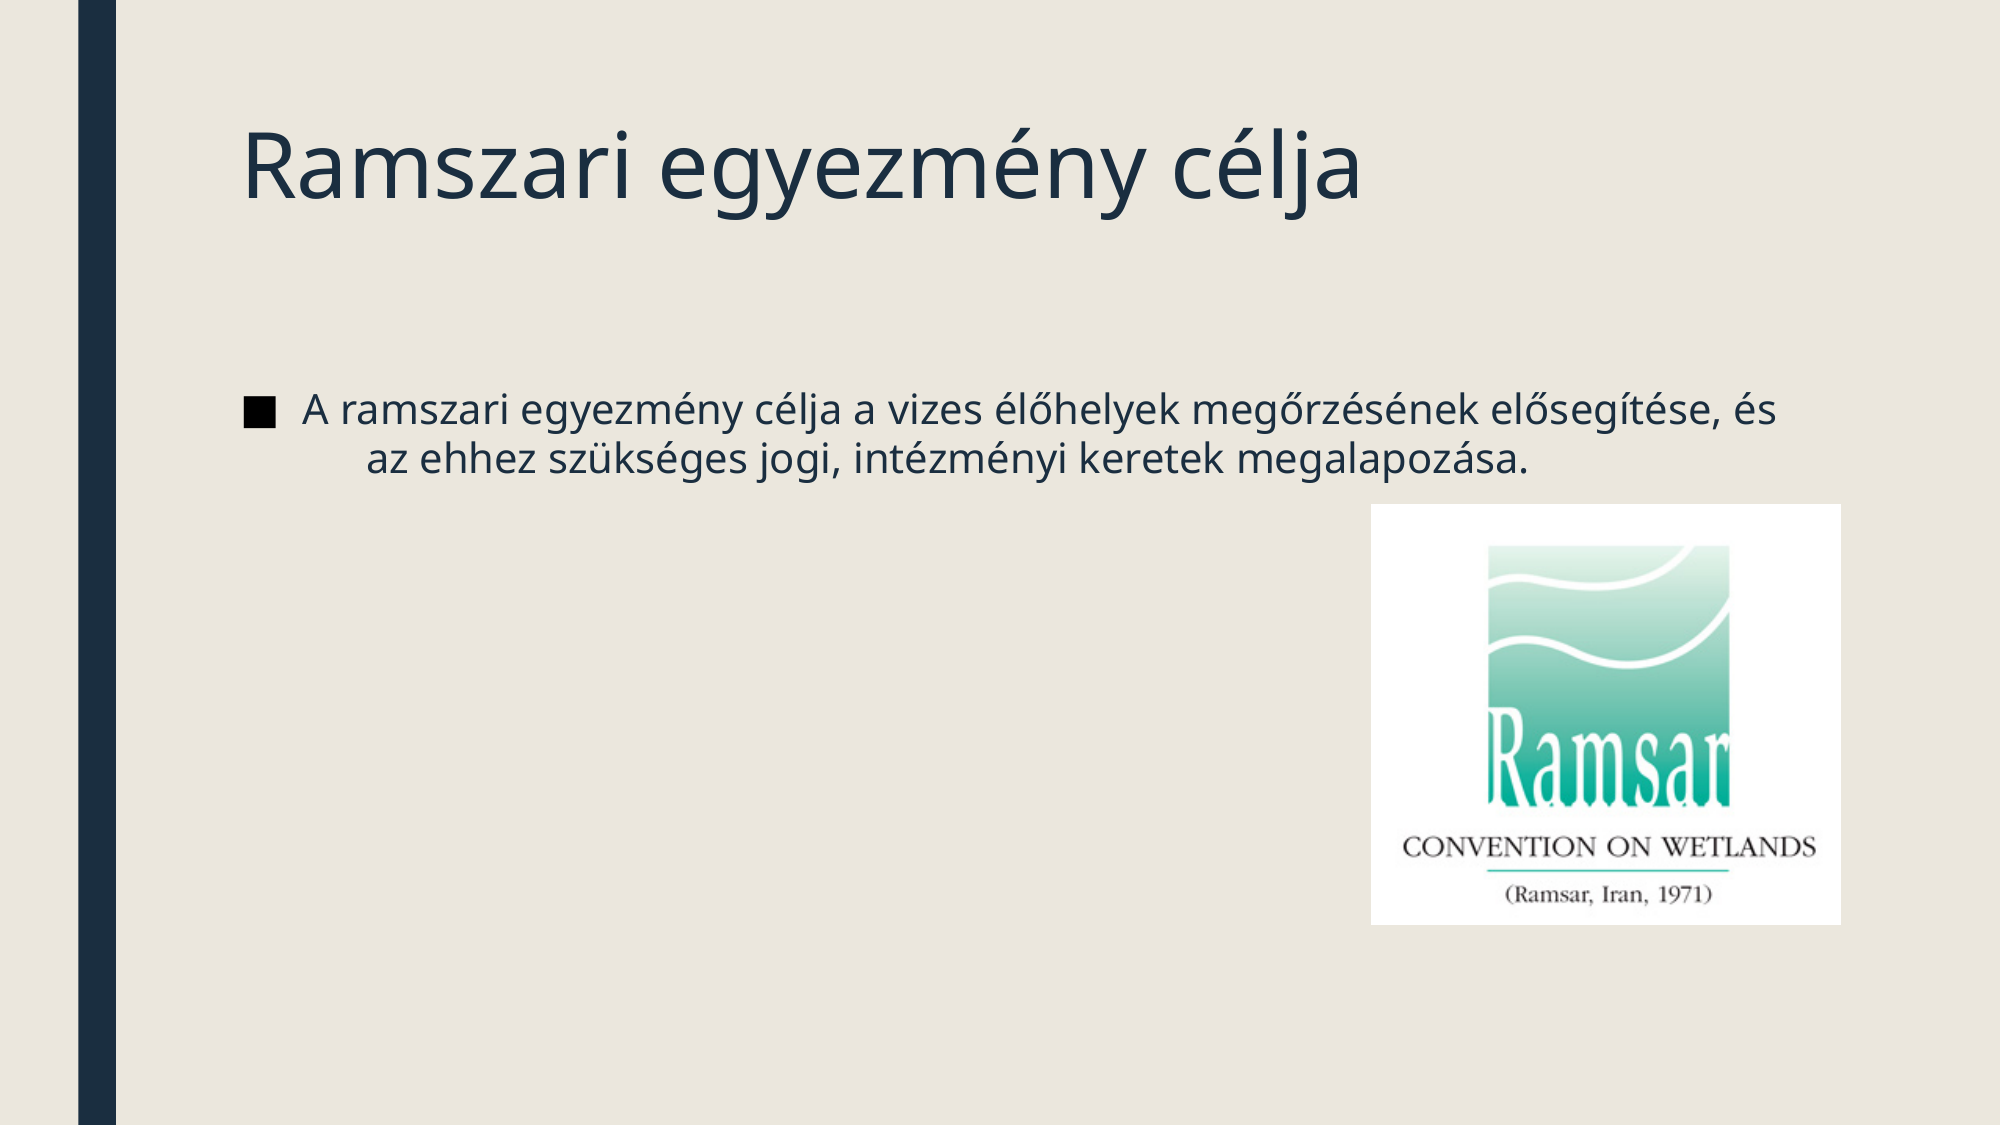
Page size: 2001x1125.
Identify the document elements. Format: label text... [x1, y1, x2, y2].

title Ramszari egyezmény célja [225, 112, 1801, 357]
picture [1371, 504, 1841, 925]
list A ramszari egyezmény célja a vizes élőhelyek megőrzésének elősegítése, és az ehhez szükséges jogi, intézményi keretek megalapozása. [225, 375, 1801, 963]
